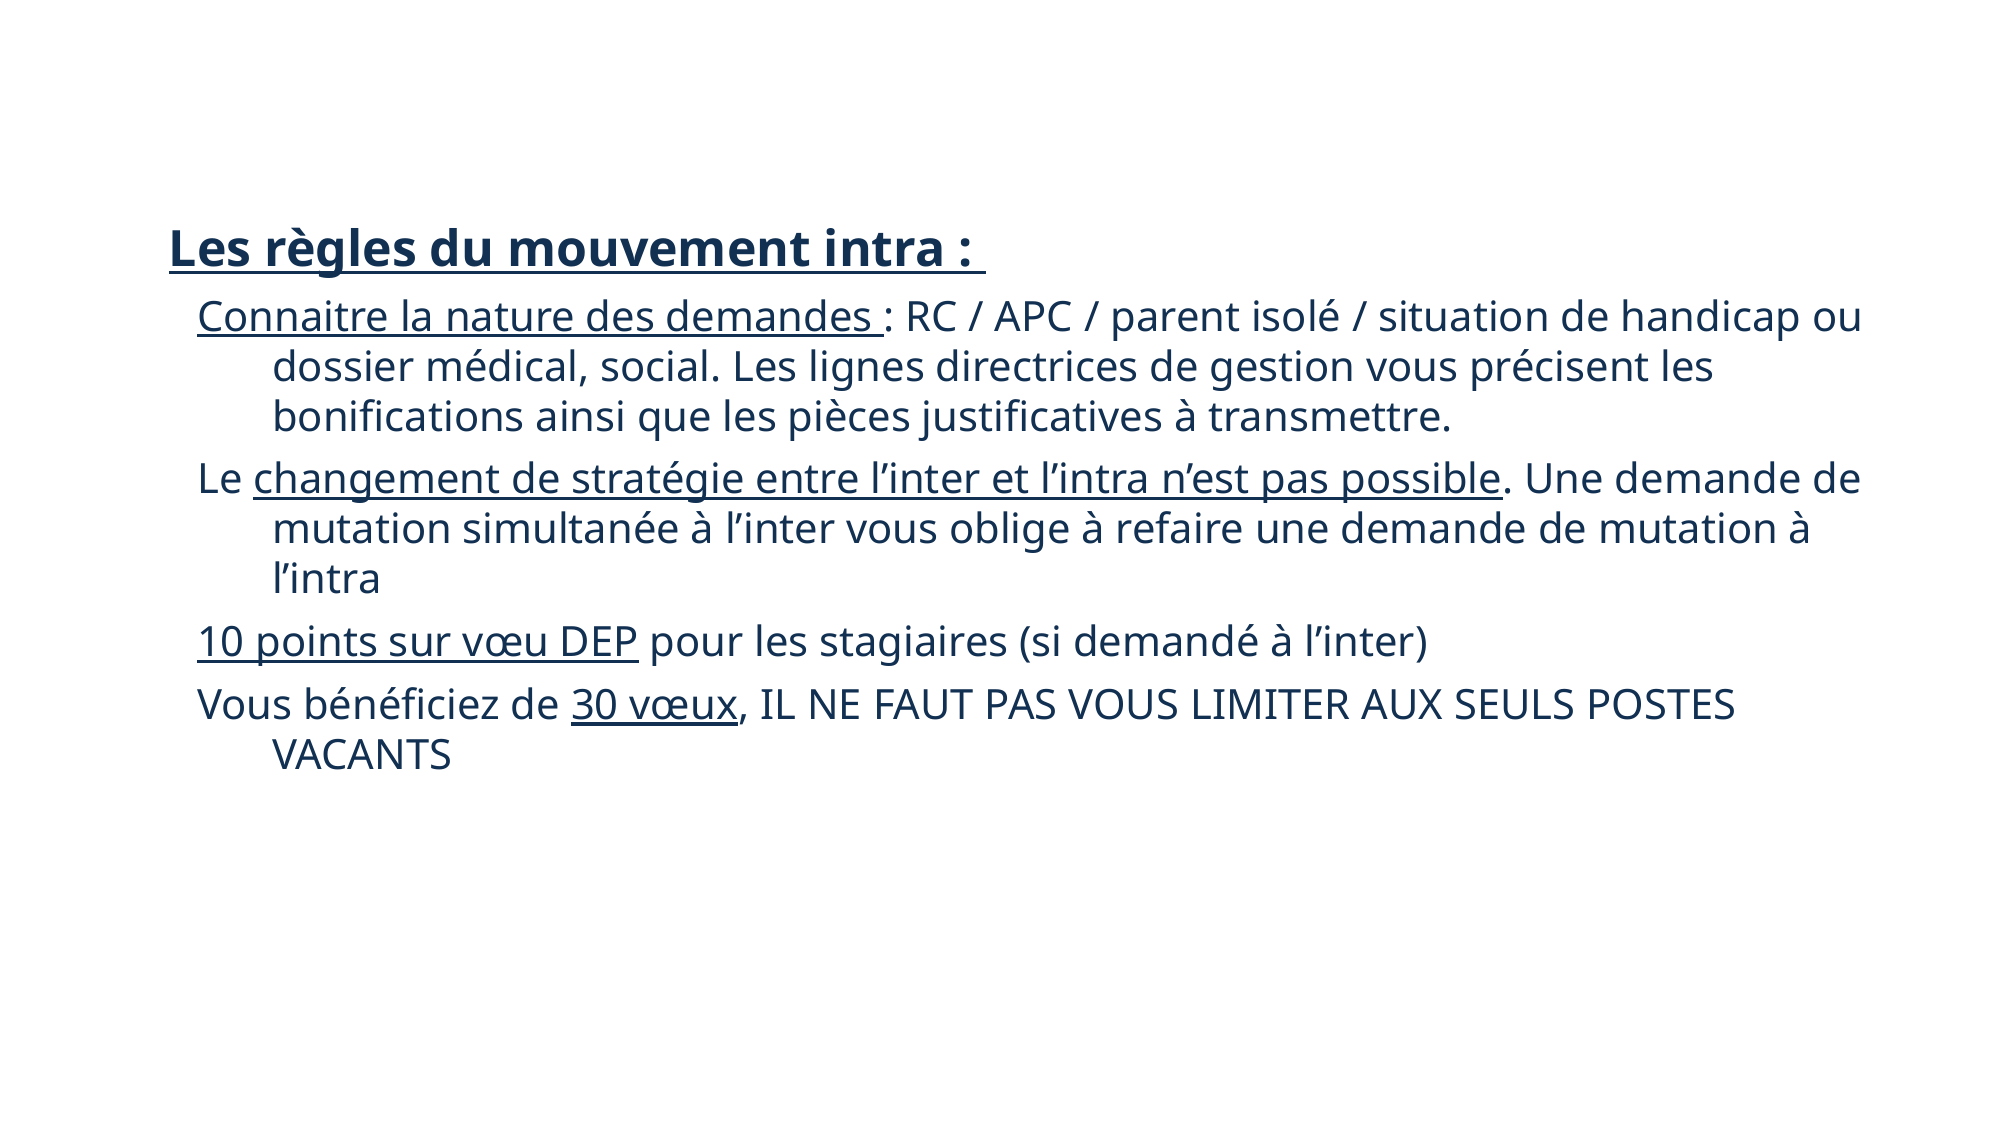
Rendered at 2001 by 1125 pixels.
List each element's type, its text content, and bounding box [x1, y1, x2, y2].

list Les règles du mouvement intra : Connaitre la nature des demandes : RC / APC / parent isolé / situation de handicap ou dossier médical, social. Les lignes directrices de gestion vous précisent les bonifications ainsi que les pièces justificatives à transmettre. Le changement de stratégie entre l’inter et l’intra n’est pas possible. Une demande de mutation simultanée à l’inter vous oblige à refaire une demande de mutation à l’intra 10 points sur vœu DEP pour les stagiaires (si demandé à l’inter) Vous bénéficiez de 30 vœux, IL NE FAUT PAS VOUS LIMITER AUX SEULS POSTES VACANTS [107, 105, 1928, 889]
